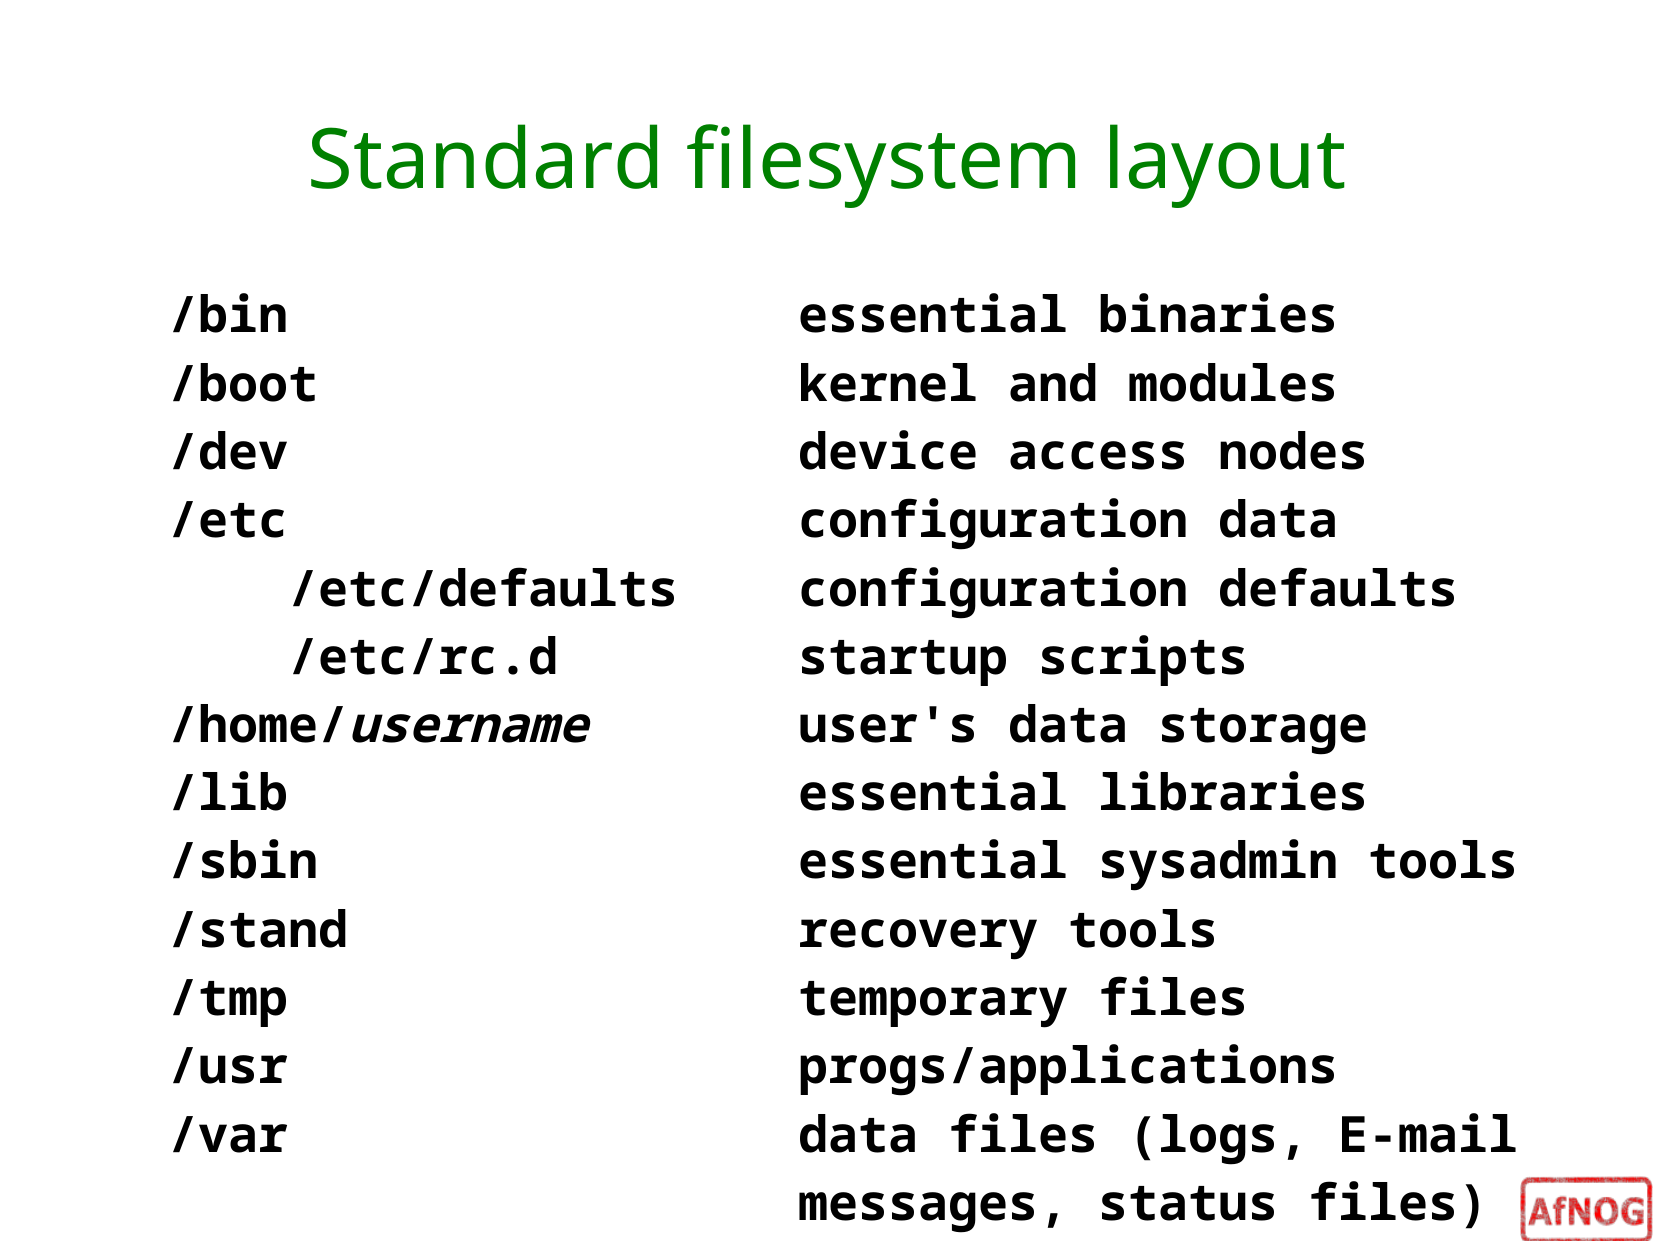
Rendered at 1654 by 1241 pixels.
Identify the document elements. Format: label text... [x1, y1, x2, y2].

text_box /bin essential binaries /boot kernel and modules /dev device access nodes /etc configuration data /etc/defaults configuration defaults /etc/rc.d startup scripts /home/username user's data storage /lib essential libraries /sbin essential sysadmin tools /stand recovery tools /tmp temporary files /usr progs/applications /var data files (logs, E-mail messages, status files) [168, 279, 1541, 1079]
picture [1519, 1175, 1654, 1241]
title Standard filesystem layout [121, 73, 1533, 241]
